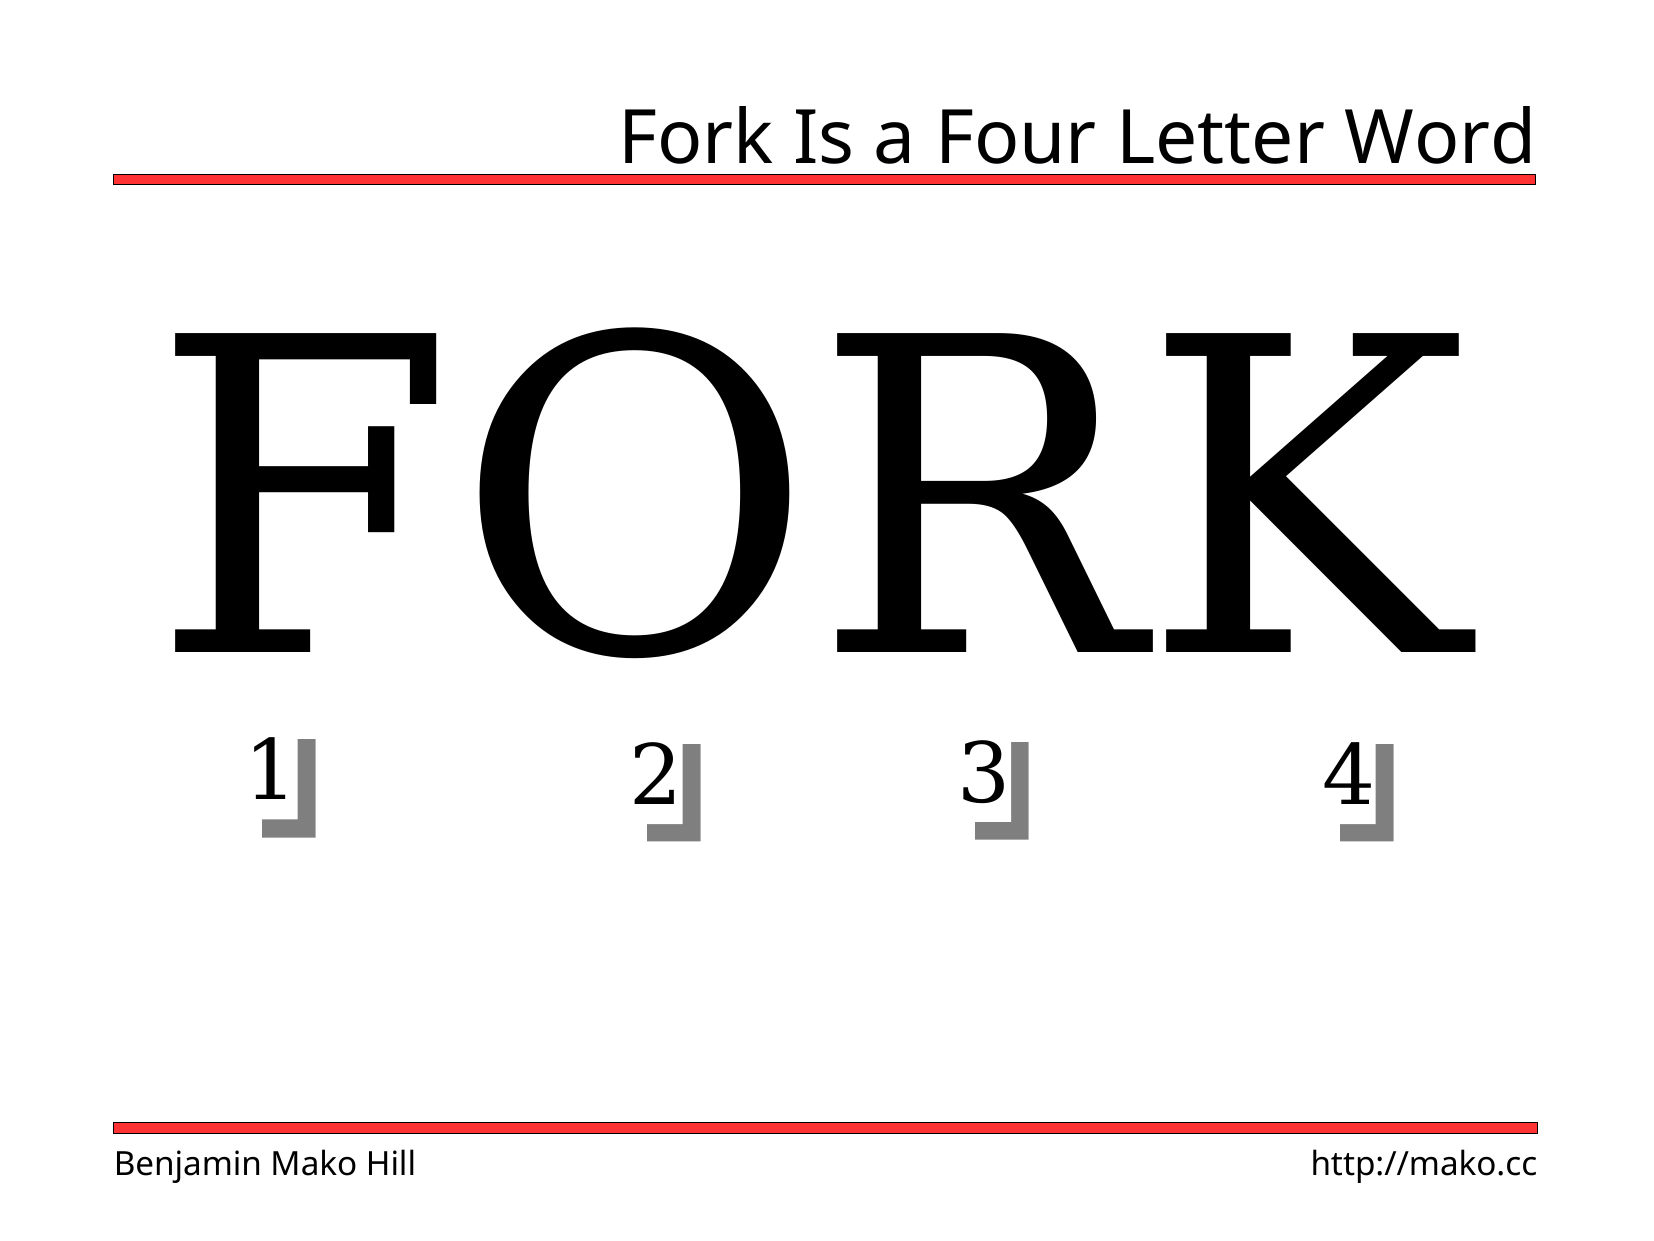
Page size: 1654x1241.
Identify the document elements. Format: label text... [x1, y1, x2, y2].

text_box 2 [629, 726, 683, 825]
title Fork Is a Four Letter Word [125, 70, 1538, 198]
text_box 3 [957, 724, 1012, 822]
text_box 4 [1322, 726, 1376, 825]
text_box 1 [244, 722, 298, 820]
text_box FORK [151, 246, 1495, 766]
